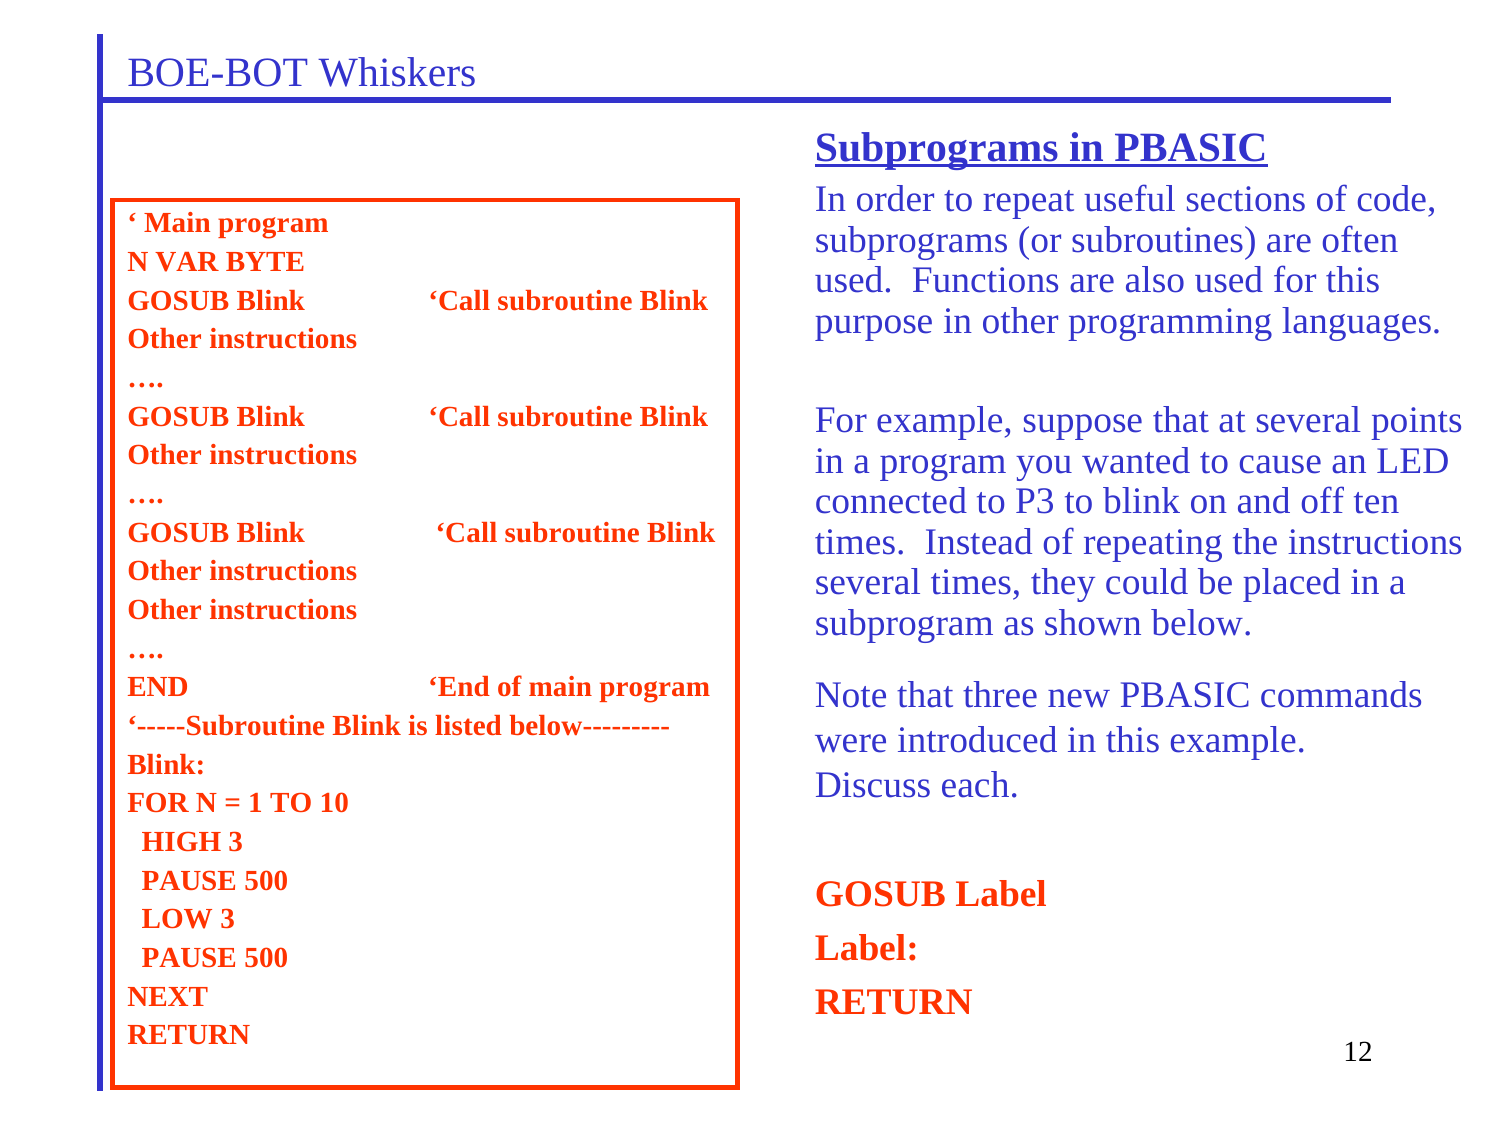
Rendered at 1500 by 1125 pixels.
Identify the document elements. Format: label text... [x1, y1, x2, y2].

text_box Subprograms in PBASIC In order to repeat useful sections of code, subprograms (or subroutines) are often used. Functions are also used for this purpose in other programming languages. For example, suppose that at several points in a program you wanted to cause an LED connected to P3 to blink on and off ten times. Instead of repeating the instructions several times, they could be placed in a subprogram as shown below. [799, 112, 1500, 663]
text_box BOE-BOT Whiskers [112, 37, 1450, 88]
text_box <number> [1074, 1038, 1388, 1101]
text_box Note that three new PBASIC commands were introduced in this example. Discuss each. GOSUB Label Label: RETURN [800, 662, 1450, 1038]
text_box ‘ Main program N VAR BYTE GOSUB Blink ‘Call subroutine Blink Other instructions …. GOSUB Blink ‘Call subroutine Blink Other instructions …. GOSUB Blink ‘Call subroutine Blink Other instructions Other instructions …. END ‘End of main program ‘-----Subroutine Blink is listed below--------- Blink: FOR N = 1 TO 10 HIGH 3 PAUSE 500 LOW 3 PAUSE 500 NEXT RETURN [112, 200, 738, 1088]
